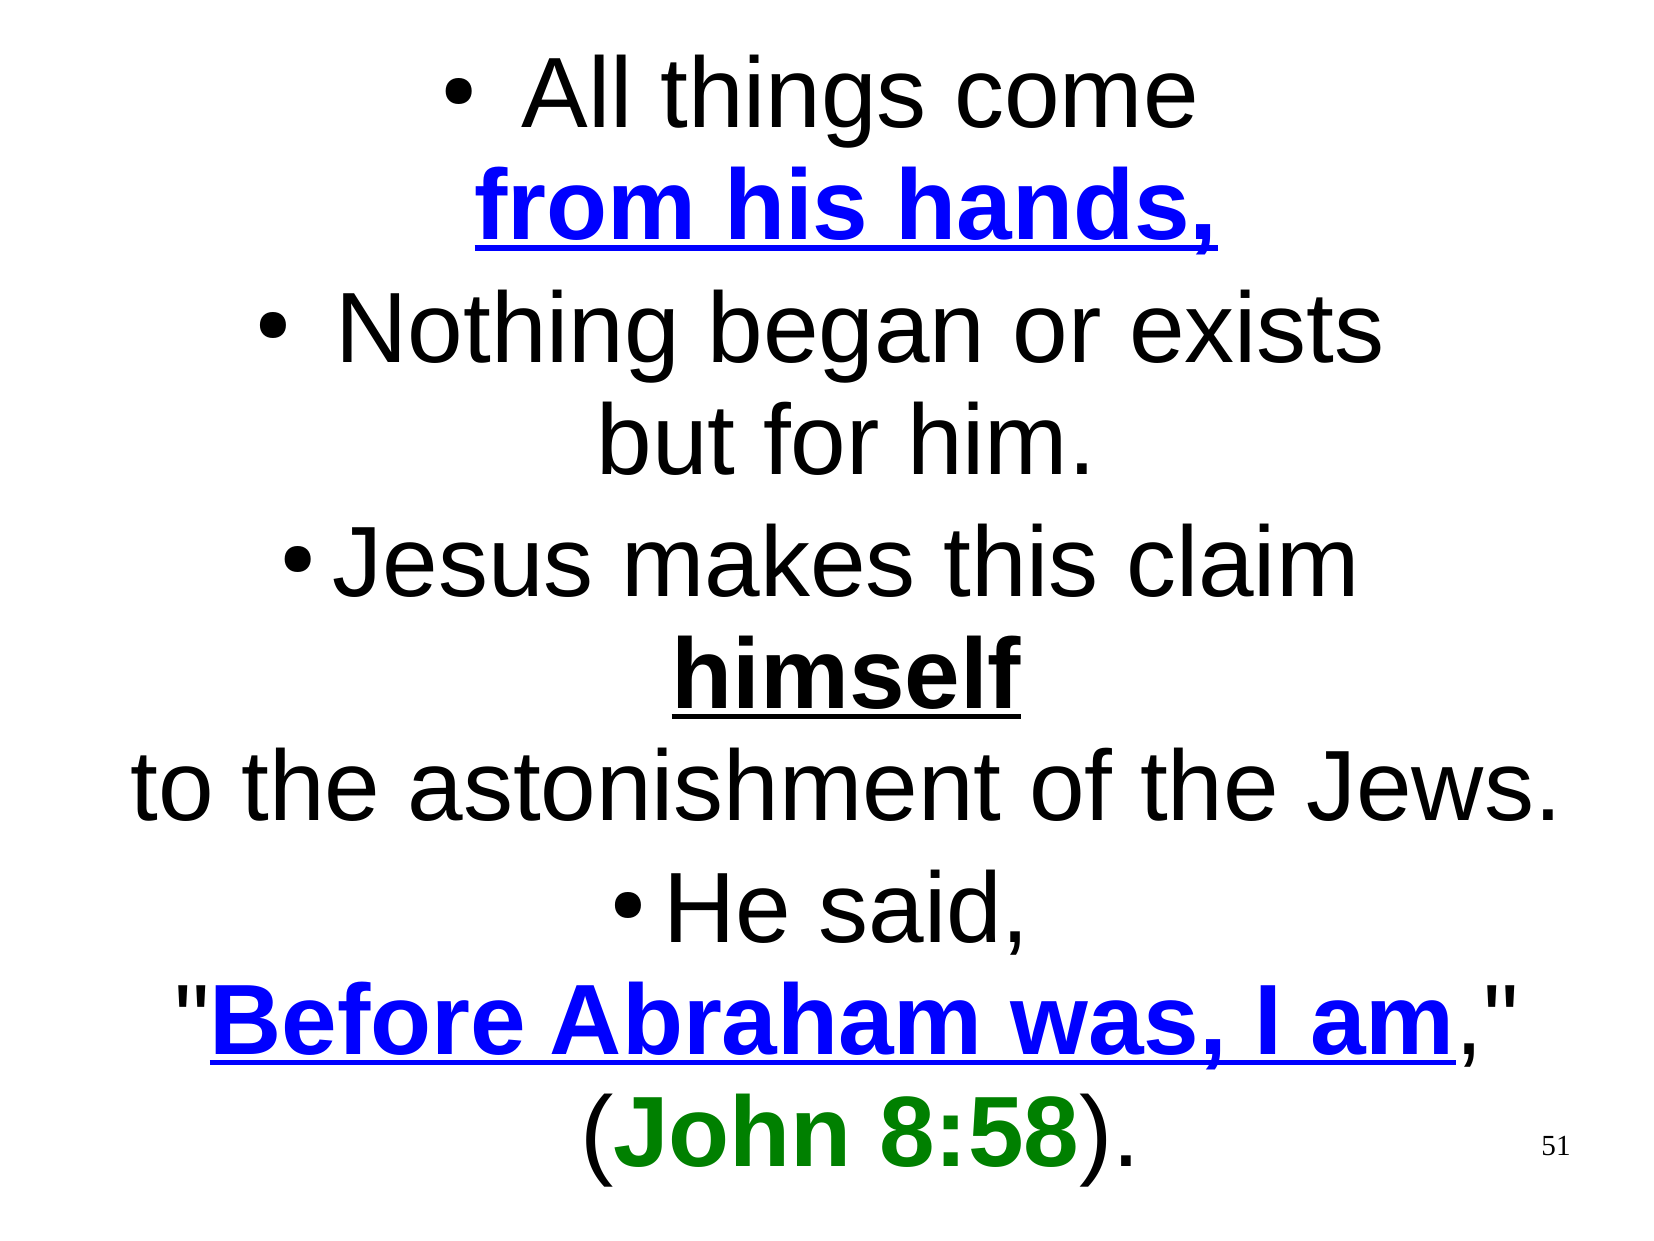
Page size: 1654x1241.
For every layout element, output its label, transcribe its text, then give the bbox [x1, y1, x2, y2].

list All things come from his hands, Nothing began or exists but for him. Jesus makes this claim himself to the astonishment of the Jews. He said, "Before Abraham was, I am," (John 8:58). [37, 37, 1613, 1238]
